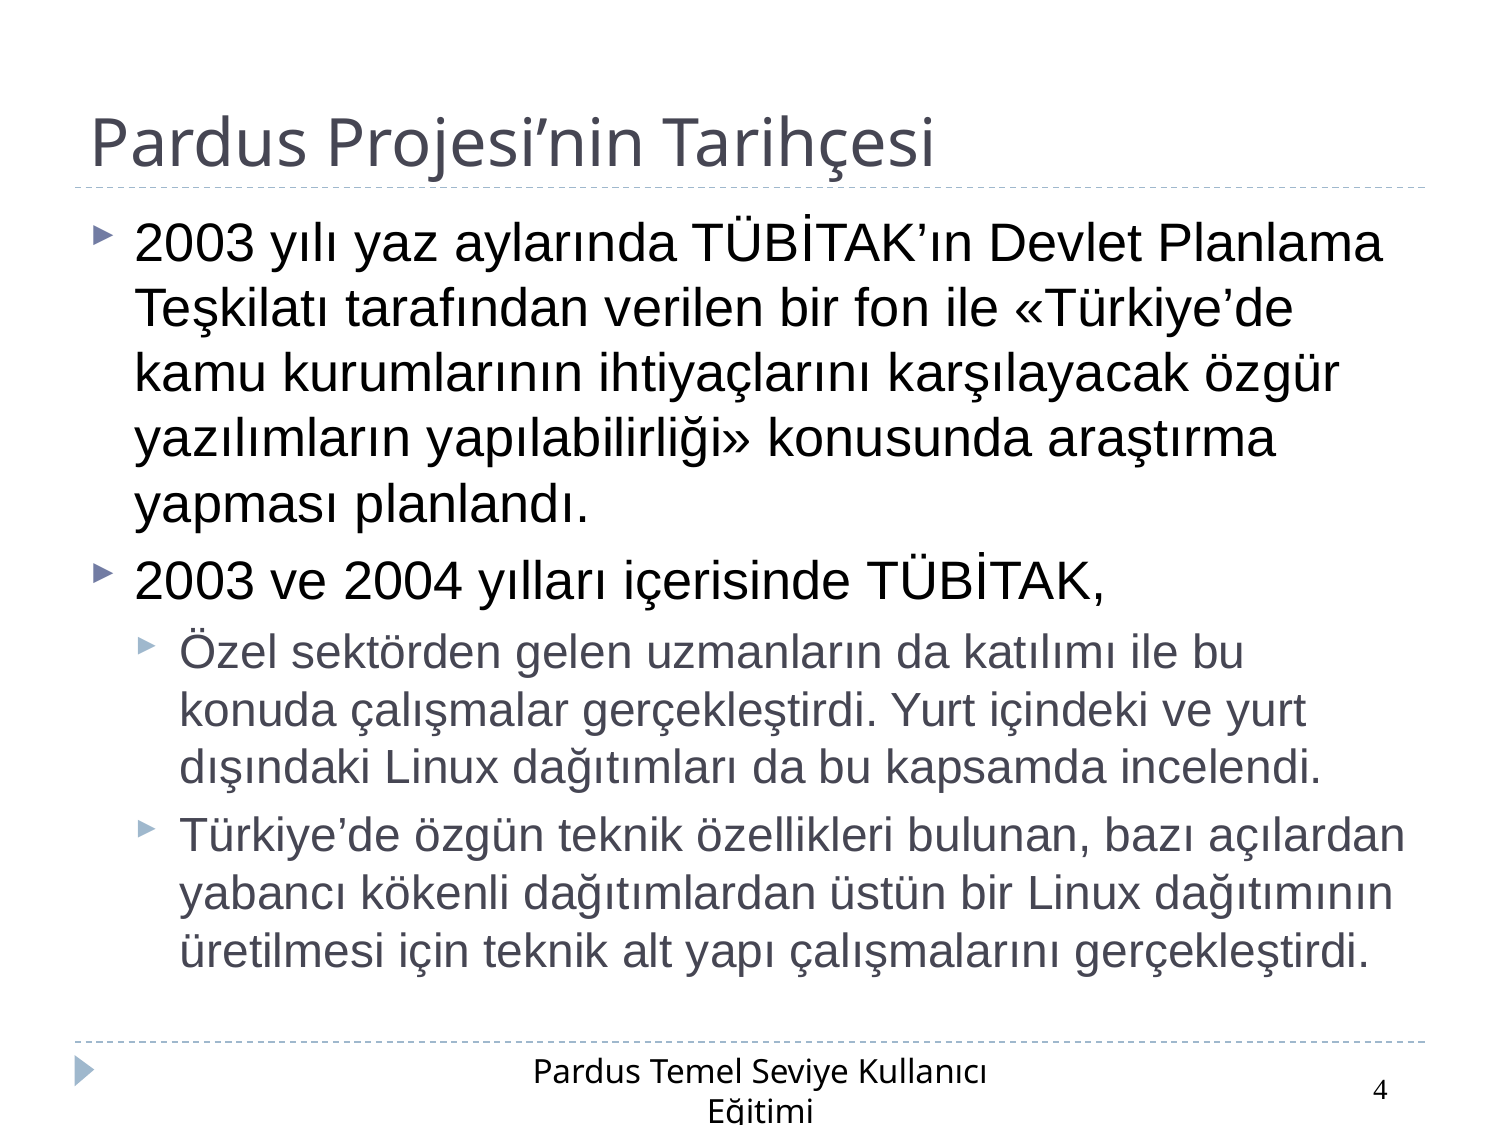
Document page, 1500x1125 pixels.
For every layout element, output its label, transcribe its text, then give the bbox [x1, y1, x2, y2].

title Pardus Projesi’nin Tarihçesi [75, 24, 1425, 188]
list 2003 yılı yaz aylarında TÜBİTAK’ın Devlet Planlama Teşkilatı tarafından verilen bir fon ile «Türkiye’de kamu kurumlarının ihtiyaçlarını karşılayacak özgür yazılımların yapılabilirliği» konusunda araştırma yapması planlandı. 2003 ve 2004 yılları içerisinde TÜBİTAK, Özel sektörden gelen uzmanların da katılımı ile bu konuda çalışmalar gerçekleştirdi. Yurt içindeki ve yurt dışındaki Linux dağıtımları da bu kapsamda incelendi. Türkiye’de özgün teknik özellikleri bulunan, bazı açılardan yabancı kökenli dağıtımlardan üstün bir Linux dağıtımının üretilmesi için teknik alt yapı çalışmalarını gerçekleştirdi. [75, 200, 1425, 1010]
